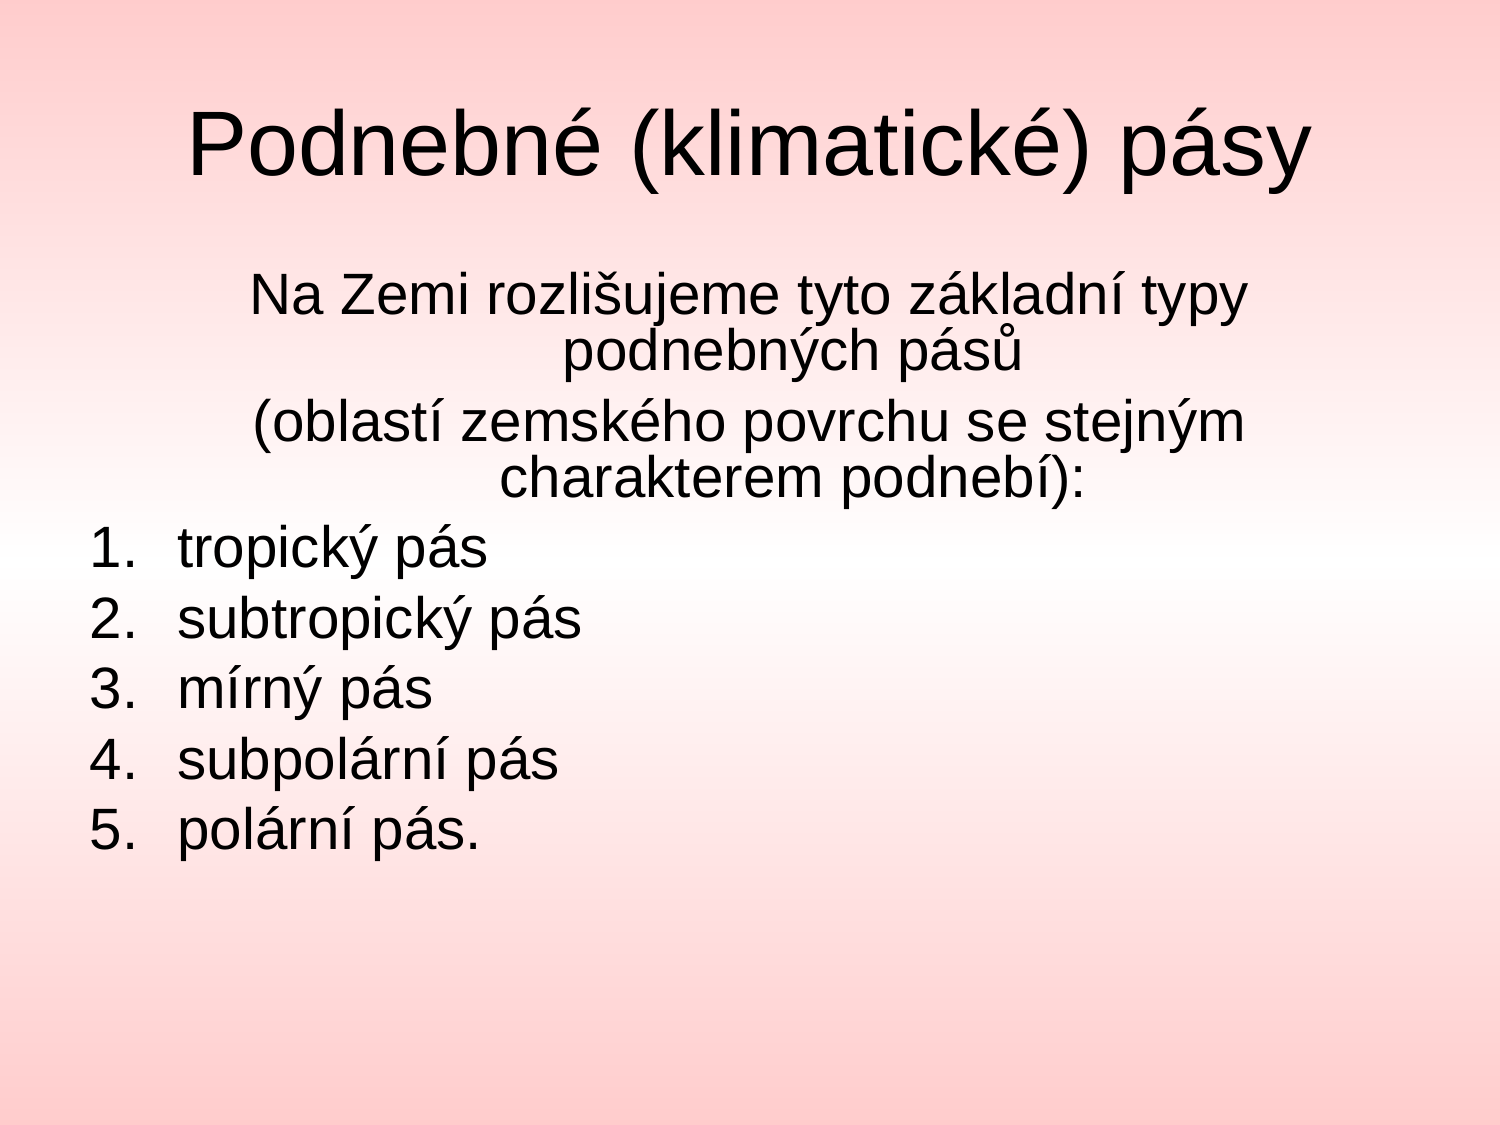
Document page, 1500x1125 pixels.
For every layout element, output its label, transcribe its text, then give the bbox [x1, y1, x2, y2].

list Na Zemi rozlišujeme tyto základní typy podnebných pásů (oblastí zemského povrchu se stejným charakterem podnebí): tropický pás subtropický pás mírný pás subpolární pás polární pás. [75, 262, 1426, 1006]
title Podnebné (klimatické) pásy [75, 45, 1426, 233]
